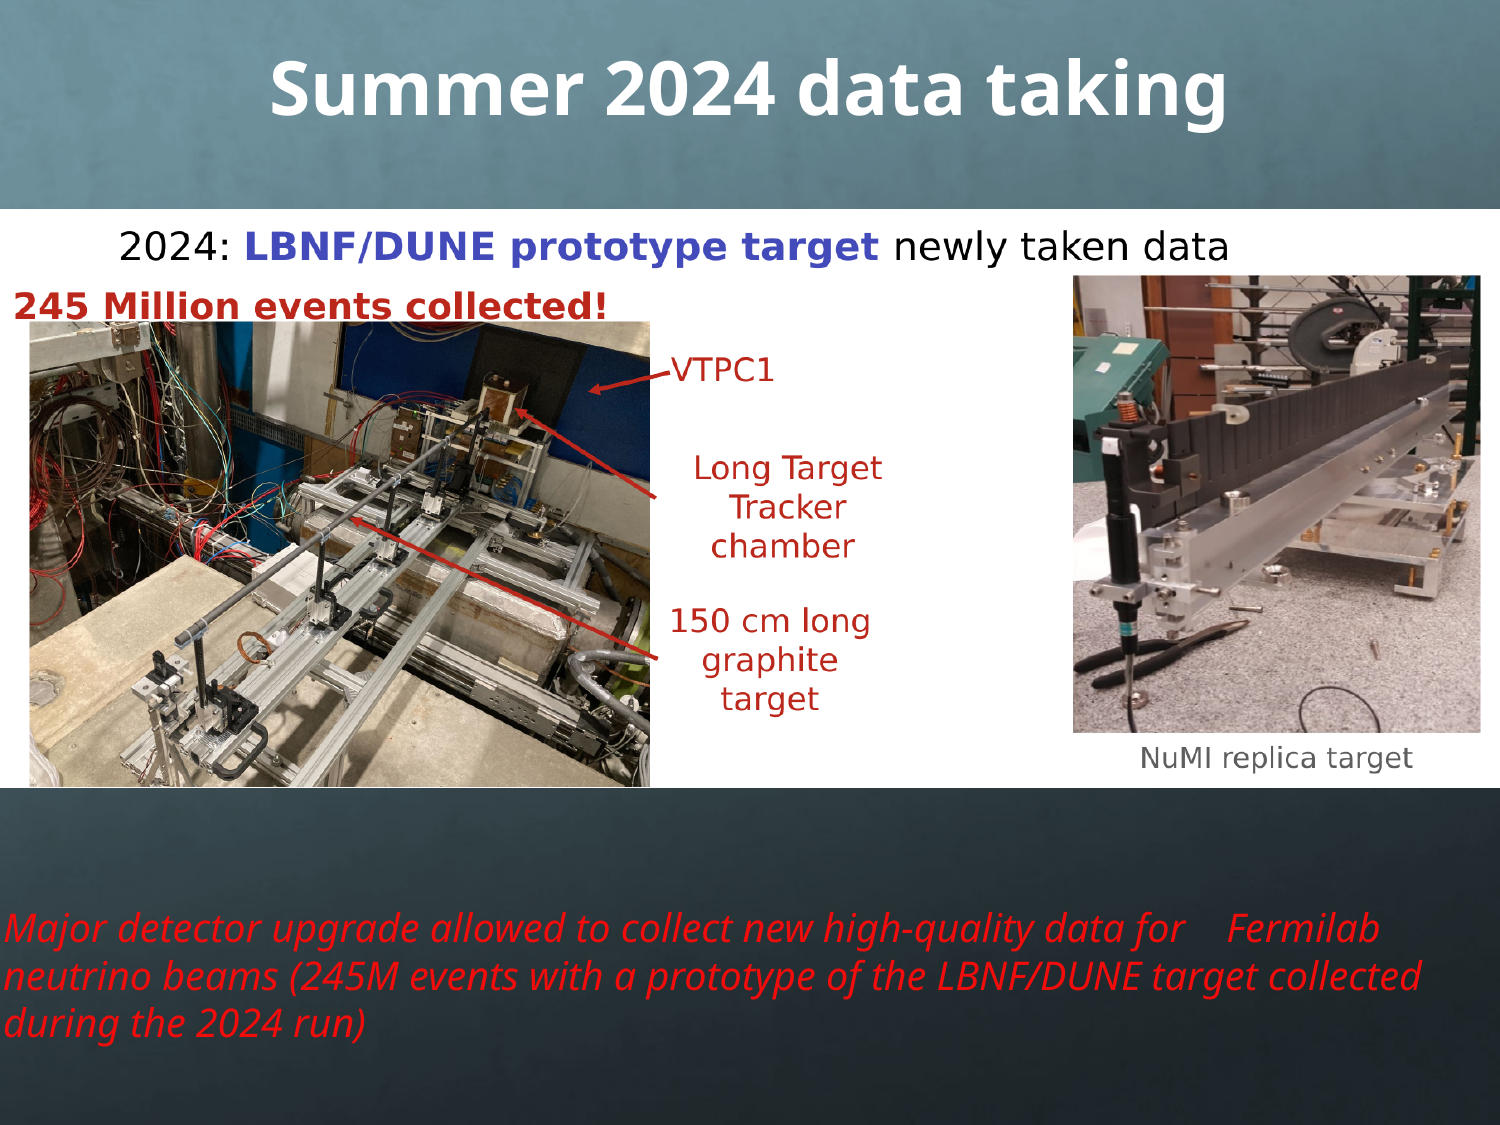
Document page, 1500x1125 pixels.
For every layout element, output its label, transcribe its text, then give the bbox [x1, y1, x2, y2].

title Major detector upgrade allowed to collect new high-quality data for Fermilab neutrino beams (245M events with a prototype of the LBNF/DUNE target collected during the 2024 run) [3, 855, 1500, 1092]
picture [0, 0, 1500, 1125]
title Summer 2024 data taking [75, 0, 1425, 180]
